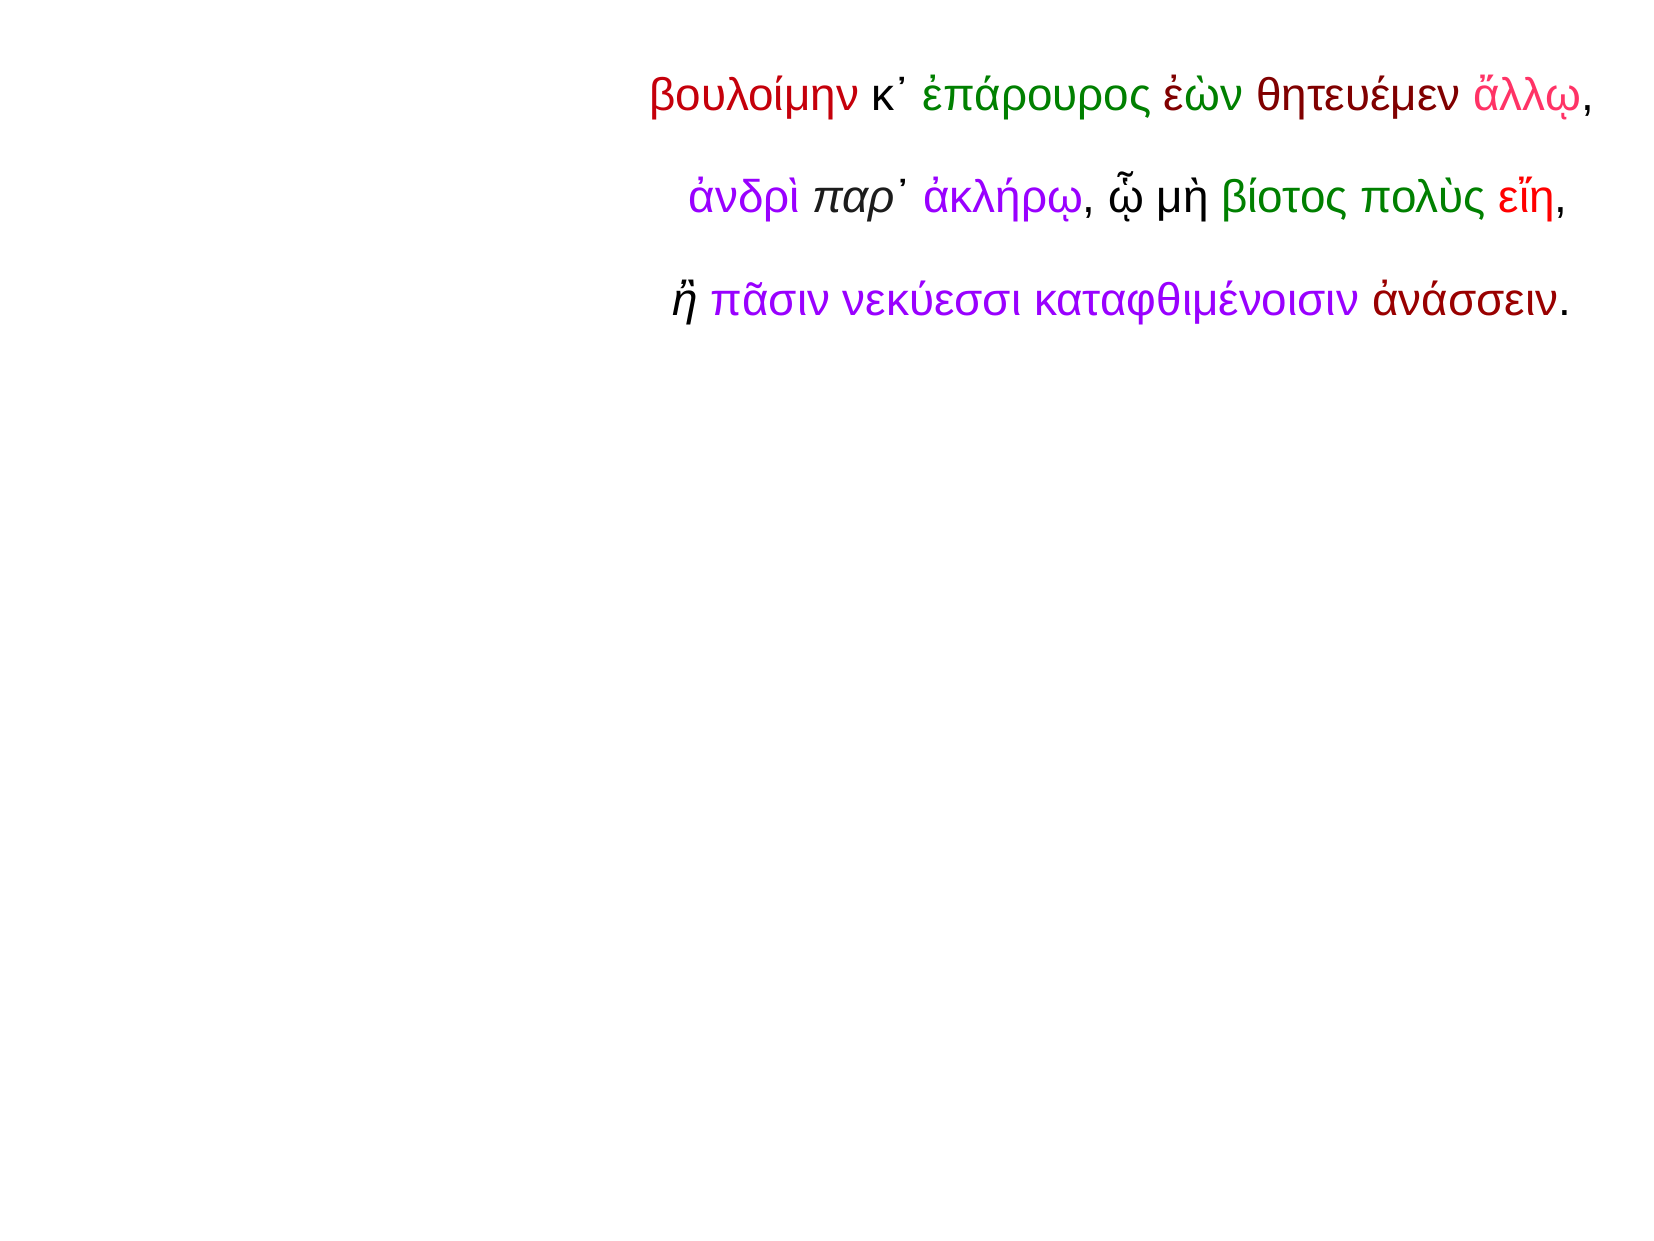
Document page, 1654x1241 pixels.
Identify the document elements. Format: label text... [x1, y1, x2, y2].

text_box βουλοίμην κ᾽ ἐπάρουρος ἐὼν θητευέμεν ἄλλῳ, ἀνδρὶ παρ᾽ ἀκλήρῳ, ᾧ μὴ βίοτος πολὺς εἴη, ἢ πᾶσιν νεκύεσσι καταφθιμένοισιν ἀνάσσειν. [625, 61, 1619, 485]
